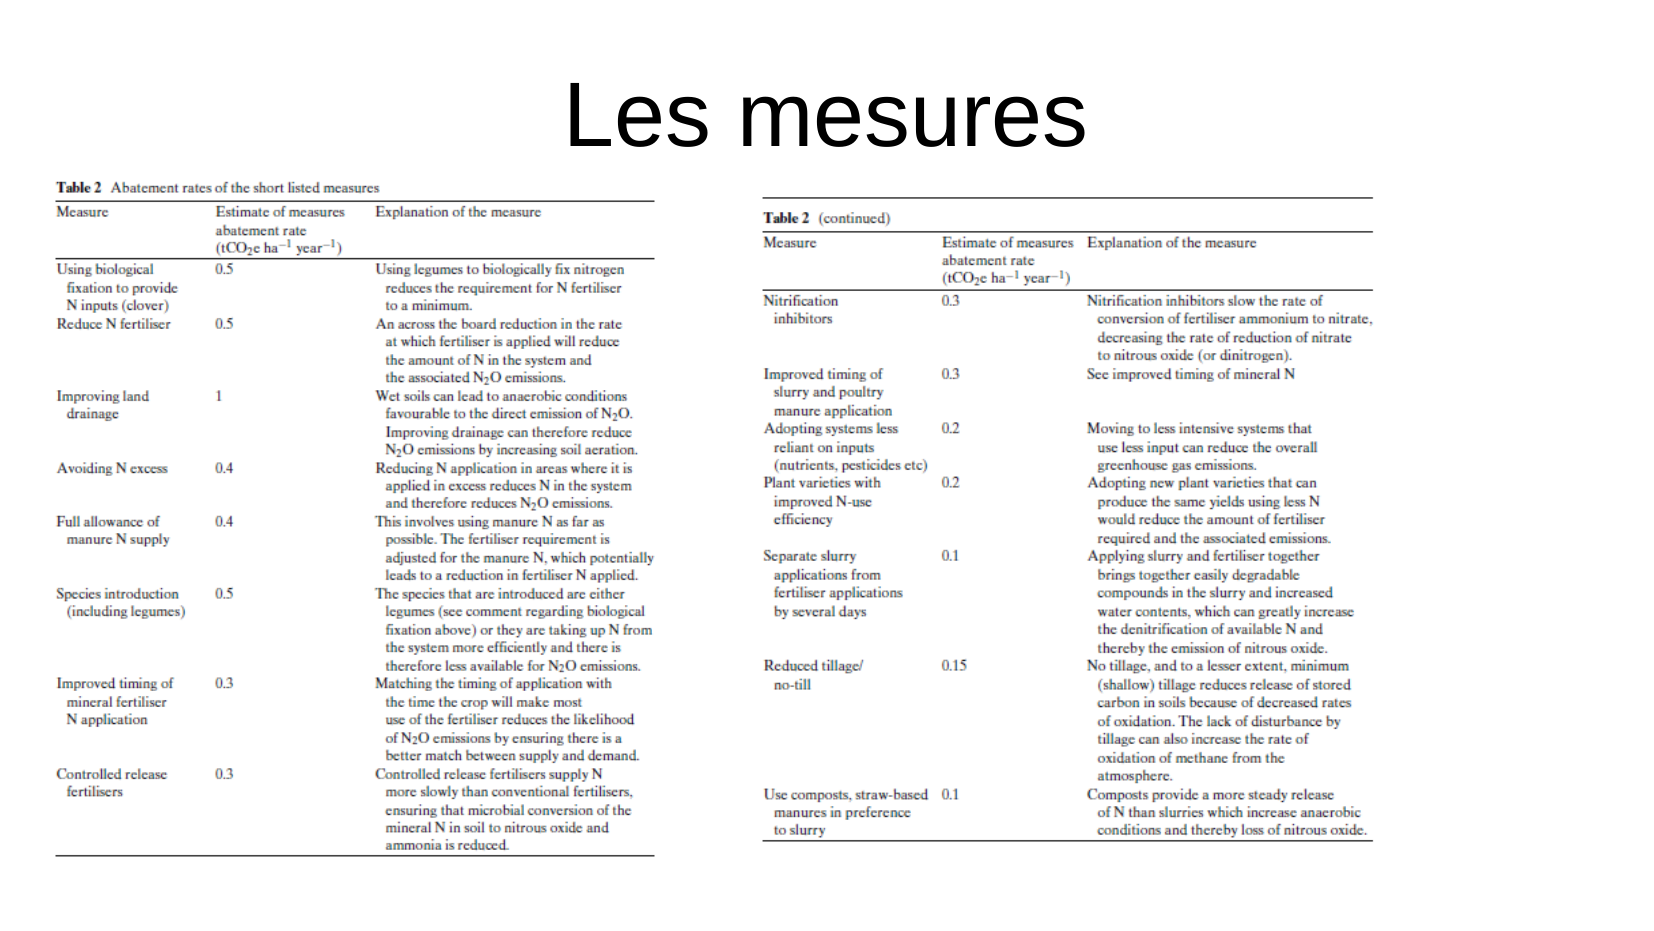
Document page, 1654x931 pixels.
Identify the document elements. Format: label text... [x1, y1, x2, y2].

title Les mesures [82, 37, 1571, 193]
picture [29, 170, 680, 886]
picture [741, 192, 1418, 862]
